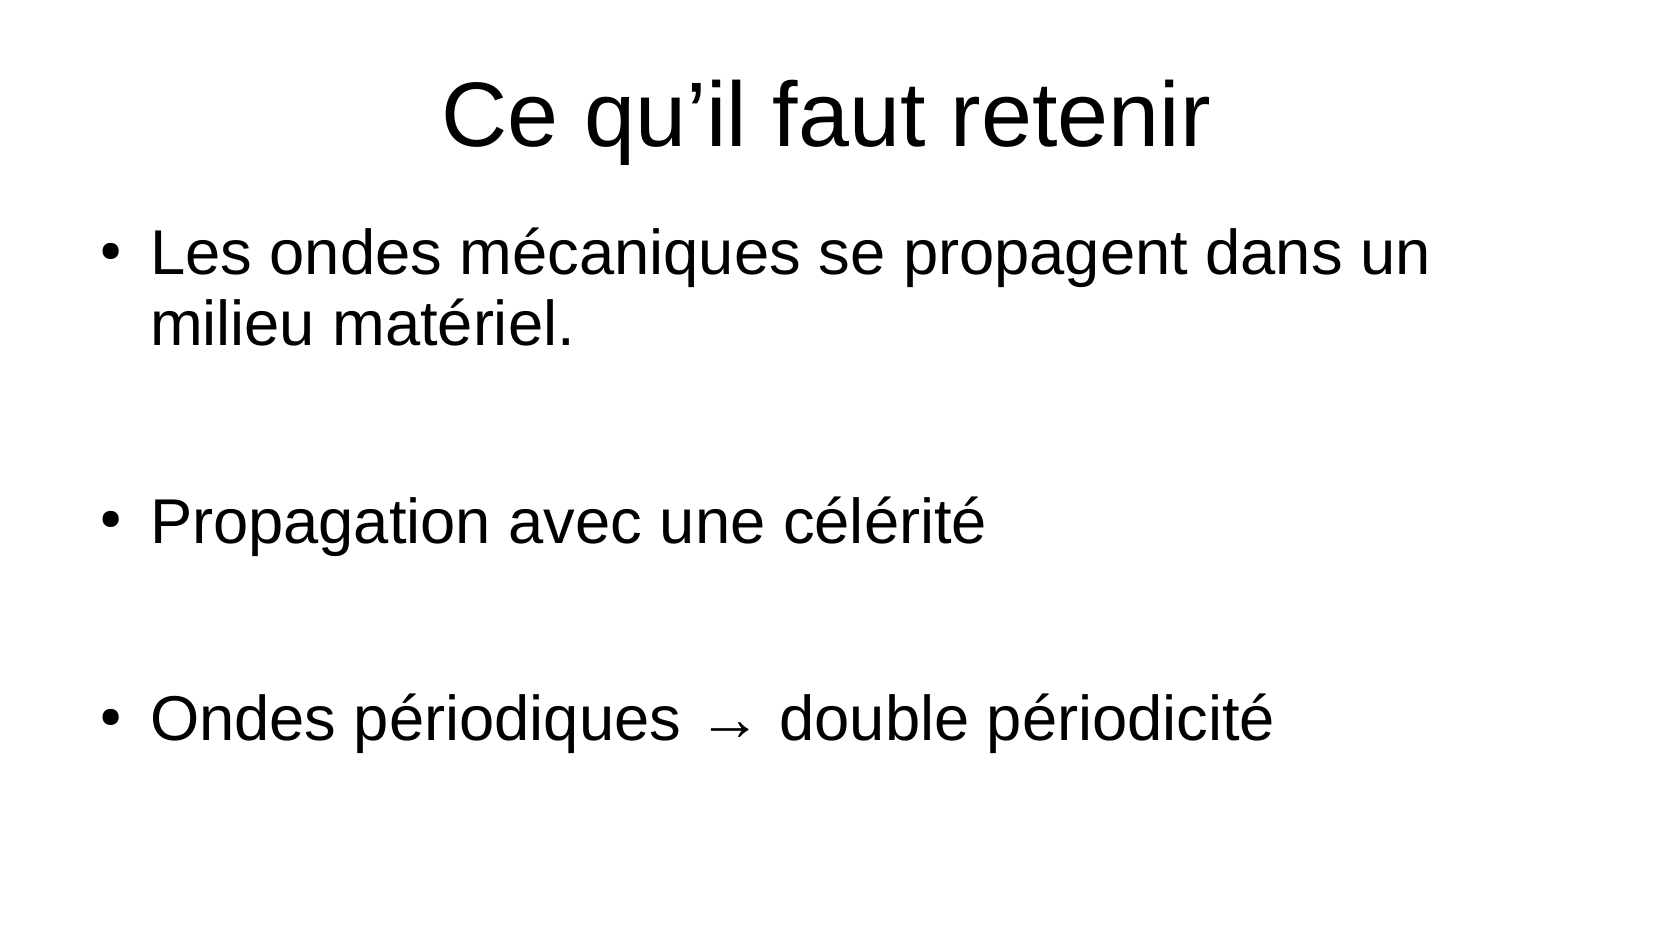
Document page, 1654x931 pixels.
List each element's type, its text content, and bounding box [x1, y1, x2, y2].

list Les ondes mécaniques se propagent dans un milieu matériel. Propagation avec une célérité Ondes périodiques → double périodicité [82, 217, 1571, 758]
title Ce qu’il faut retenir [82, 37, 1571, 193]
